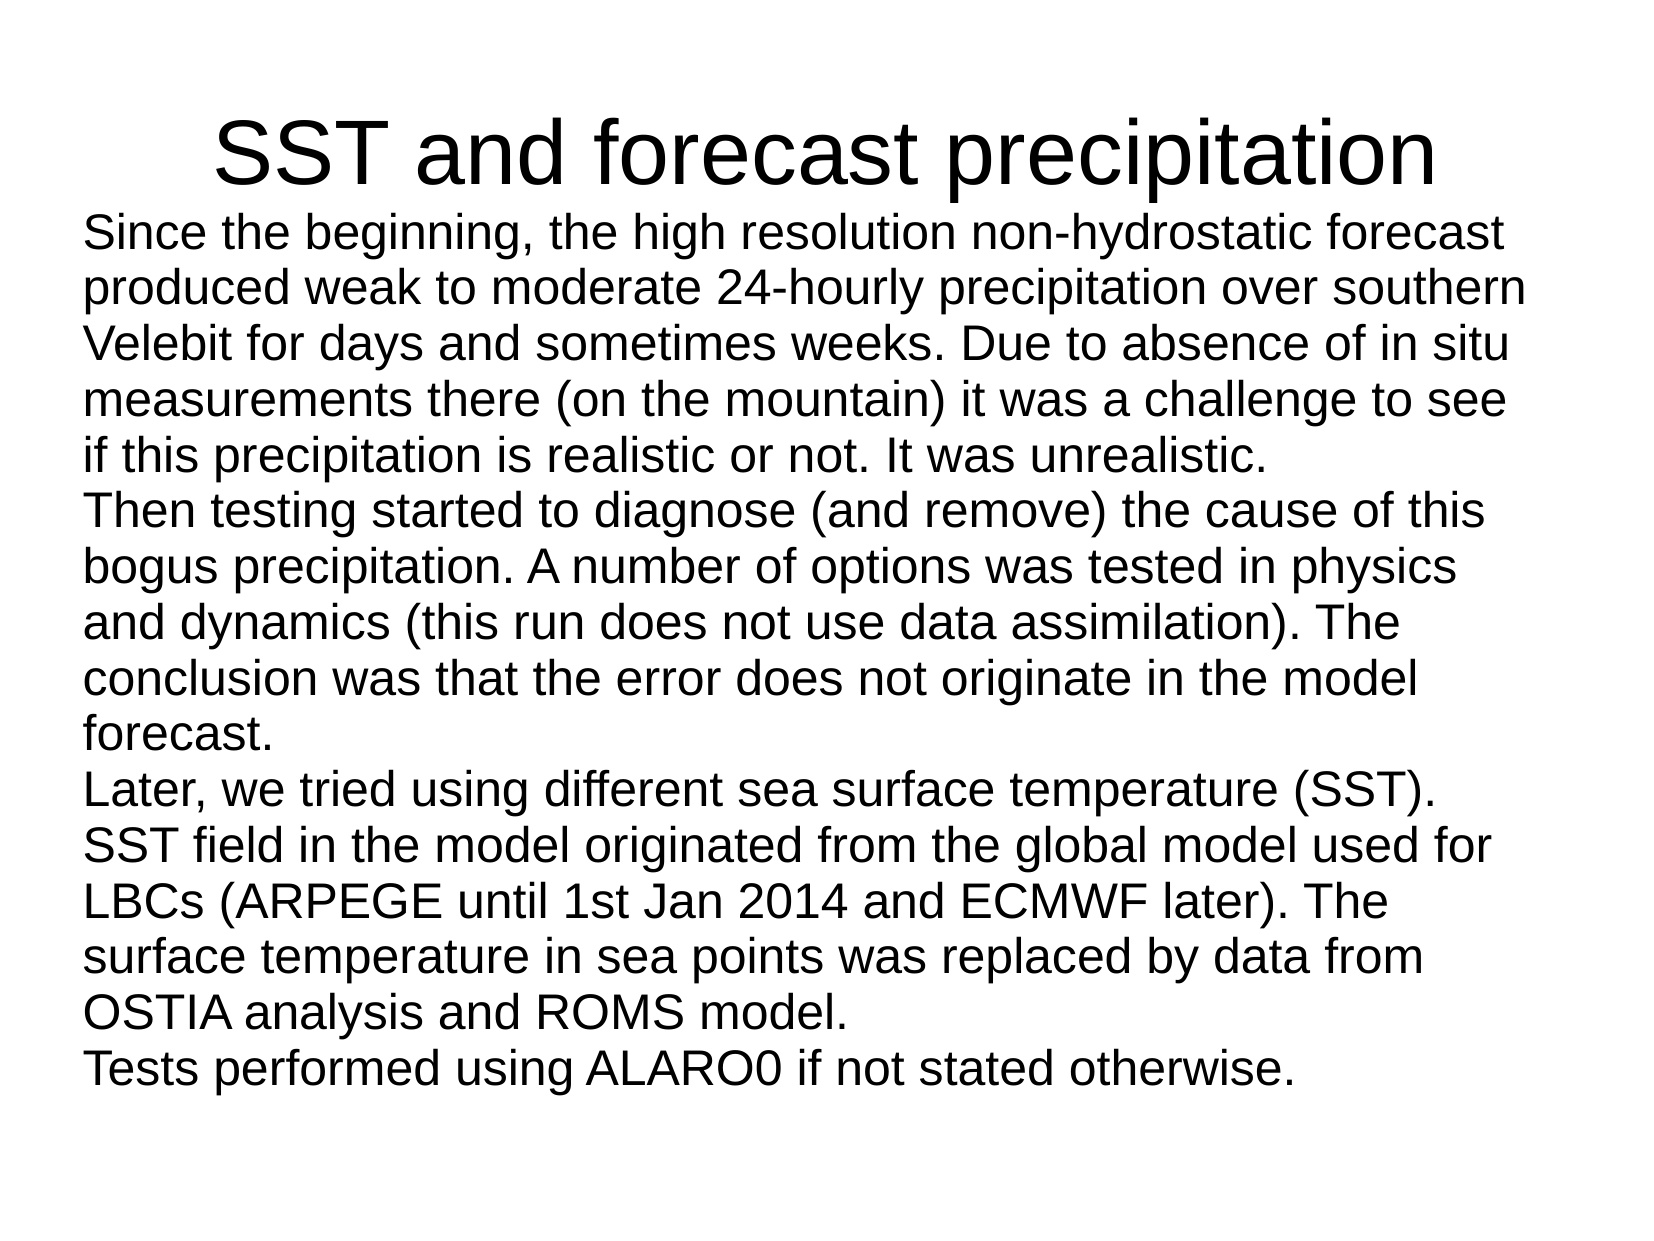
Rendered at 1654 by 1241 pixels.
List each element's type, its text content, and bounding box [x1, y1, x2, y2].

subtitle Since the beginning, the high resolution non-hydrostatic forecast produced weak to moderate 24-hourly precipitation over southern Velebit for days and sometimes weeks. Due to absence of in situ measurements there (on the mountain) it was a challenge to see if this precipitation is realistic or not. It was unrealistic. Then testing started to diagnose (and remove) the cause of this bogus precipitation. A number of options was tested in physics and dynamics (this run does not use data assimilation). The conclusion was that the error does not originate in the model forecast. Later, we tried using different sea surface temperature (SST). SST field in the model originated from the global model used for LBCs (ARPEGE until 1st Jan 2014 and ECMWF later). The surface temperature in sea points was replaced by data from OSTIA analysis and ROMS model. Tests performed using ALARO0 if not stated otherwise. [82, 203, 1538, 1096]
title SST and forecast precipitation [82, 49, 1571, 257]
